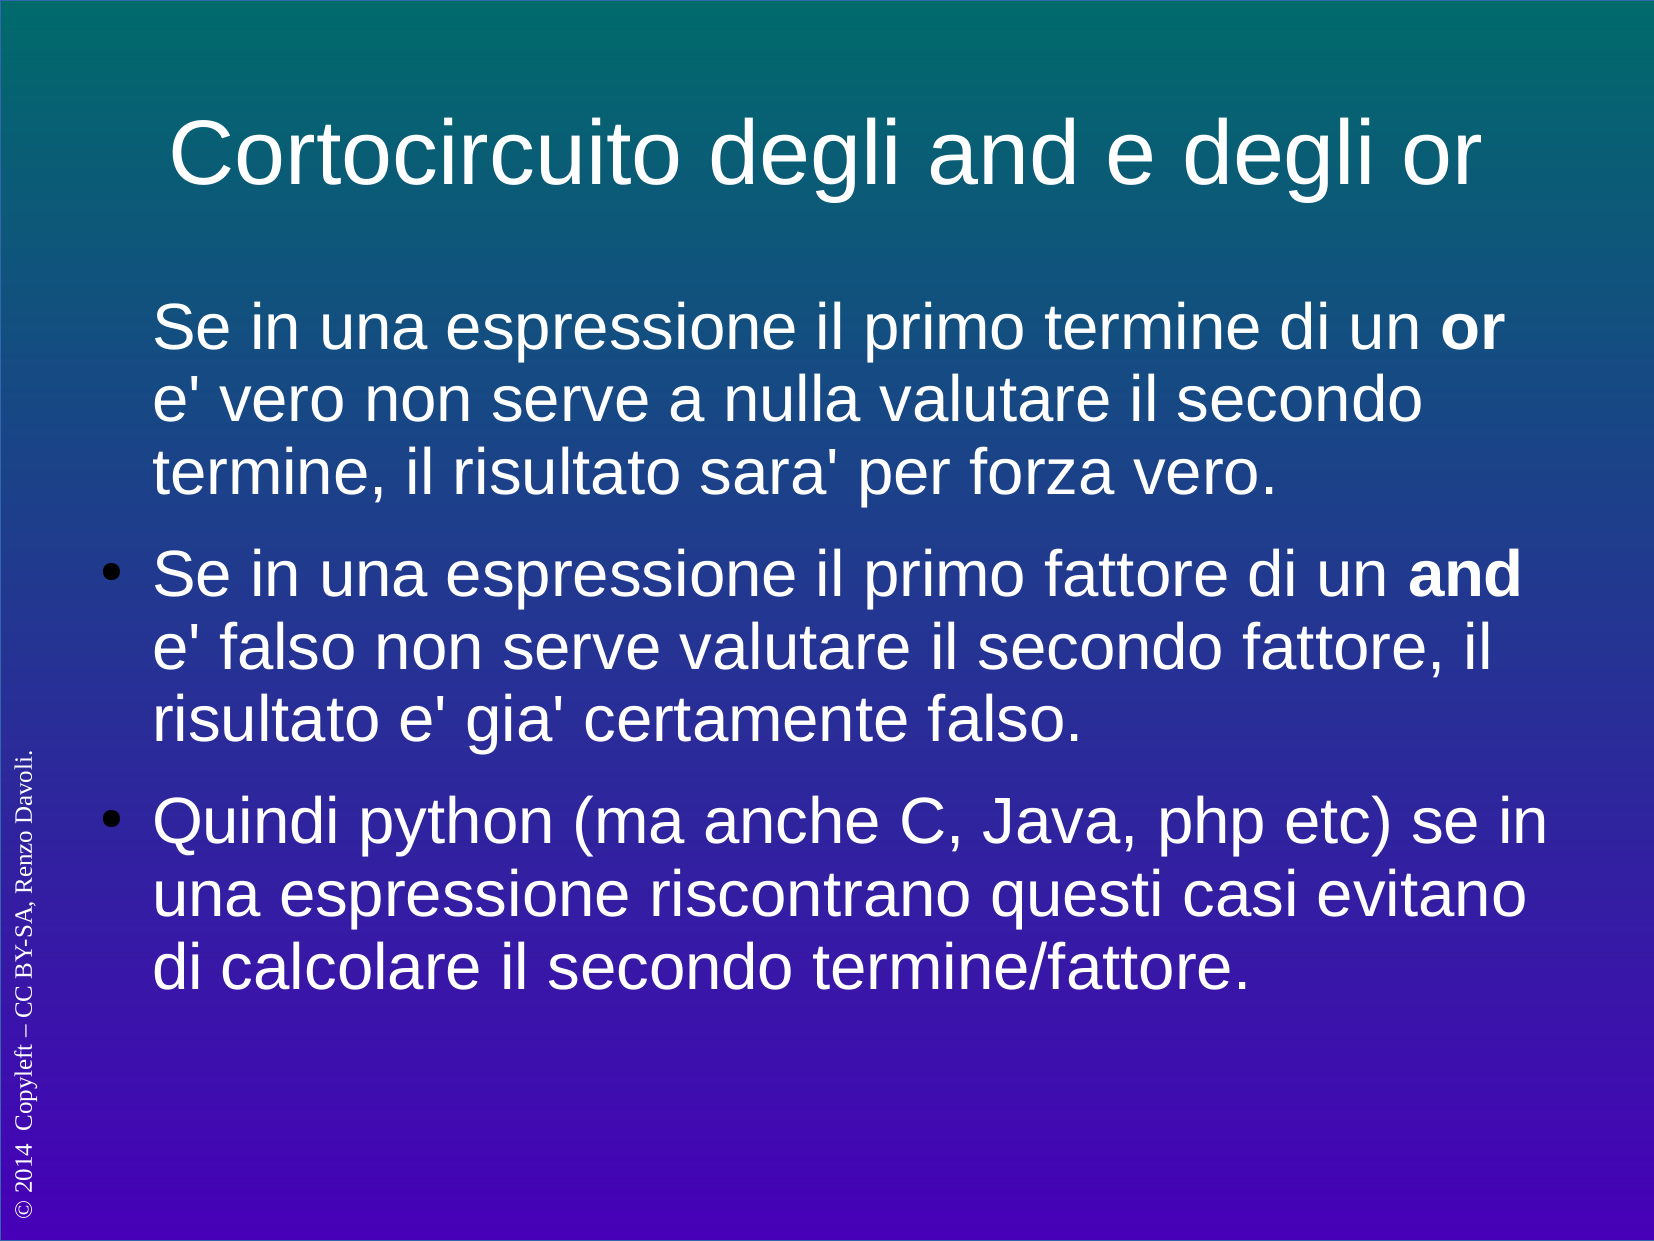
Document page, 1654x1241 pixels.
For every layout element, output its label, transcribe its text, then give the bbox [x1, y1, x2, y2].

list Se in una espressione il primo termine di un or e' vero non serve a nulla valutare il secondo termine, il risultato sara' per forza vero. Se in una espressione il primo fattore di un and e' falso non serve valutare il secondo fattore, il risultato e' gia' certamente falso. Quindi python (ma anche C, Java, php etc) se in una espressione riscontrano questi casi evitano di calcolare il secondo termine/fattore. [82, 290, 1571, 1010]
title Cortocircuito degli and e degli or [82, 49, 1571, 257]
